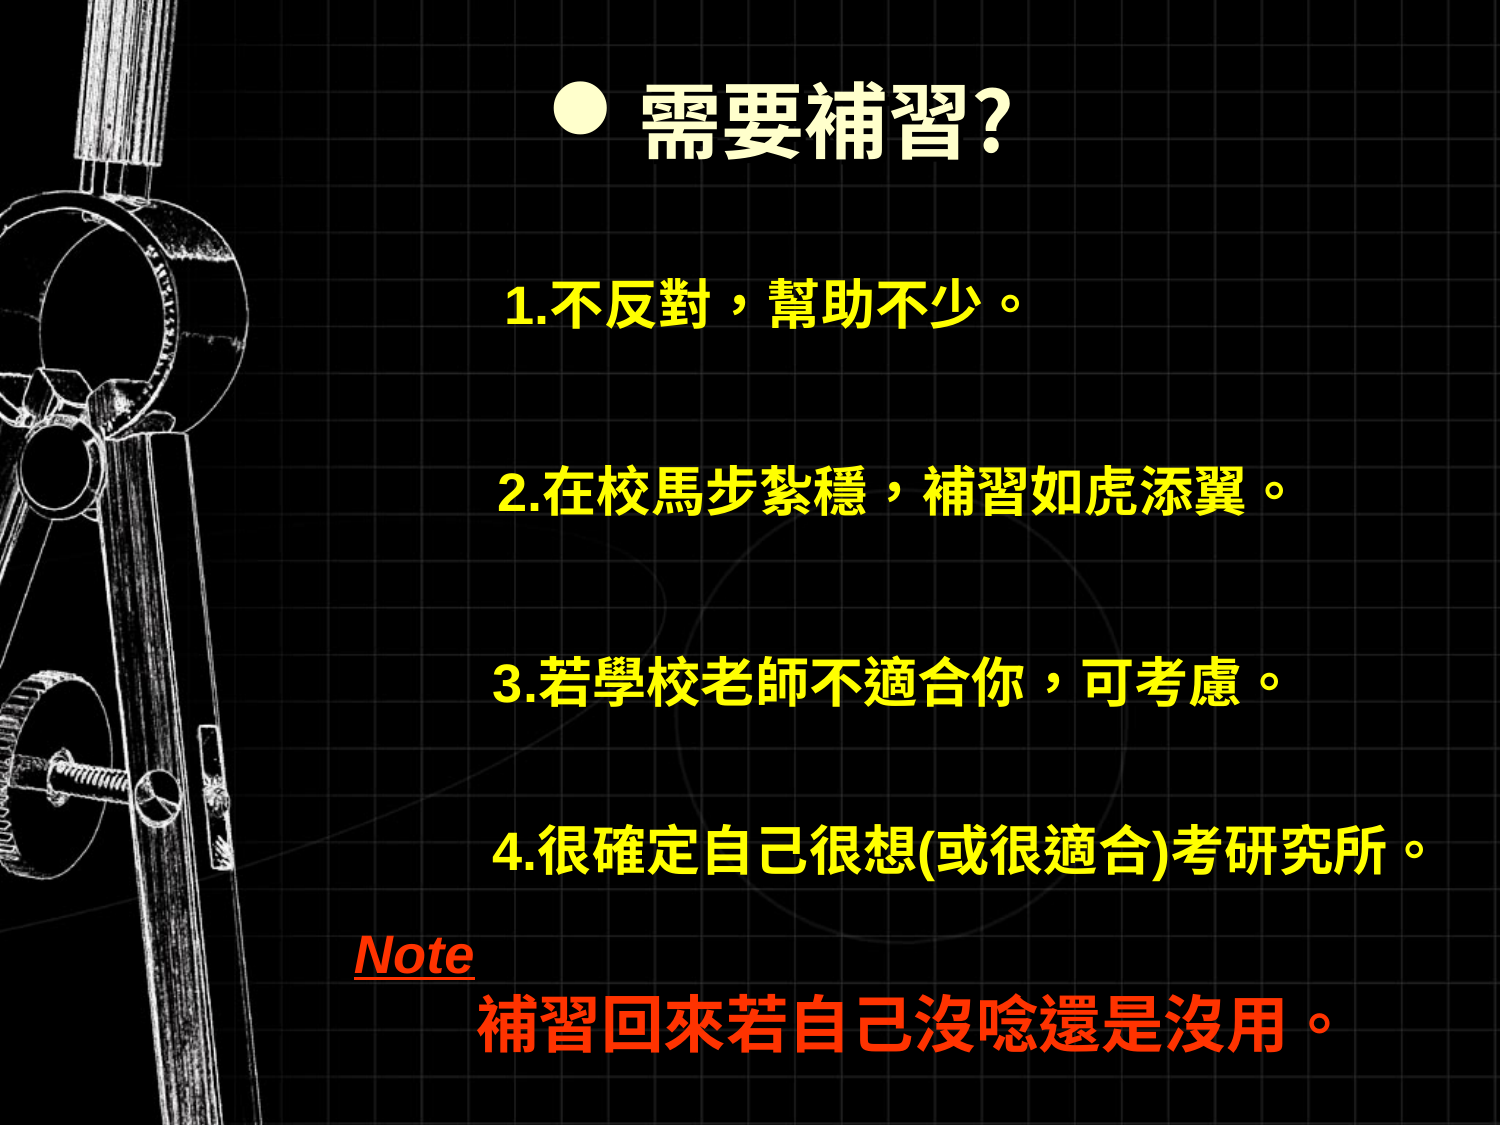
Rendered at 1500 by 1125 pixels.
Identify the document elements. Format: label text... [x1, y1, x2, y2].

picture [0, 0, 1500, 1125]
text_box 1.不反對，幫助不少。 [497, 255, 1047, 351]
text_box 4.很確定自己很想(或很適合)考研究所。 [485, 801, 1450, 896]
text_box 需要補習? [538, 54, 1022, 185]
text_box 3.若學校老師不適合你，可考慮。 [485, 633, 1306, 728]
text_box 2.在校馬步紮穩，補習如虎添翼。 [489, 442, 1311, 538]
text_box Note 補習回來若自己沒唸還是沒用。 [346, 904, 1360, 1075]
